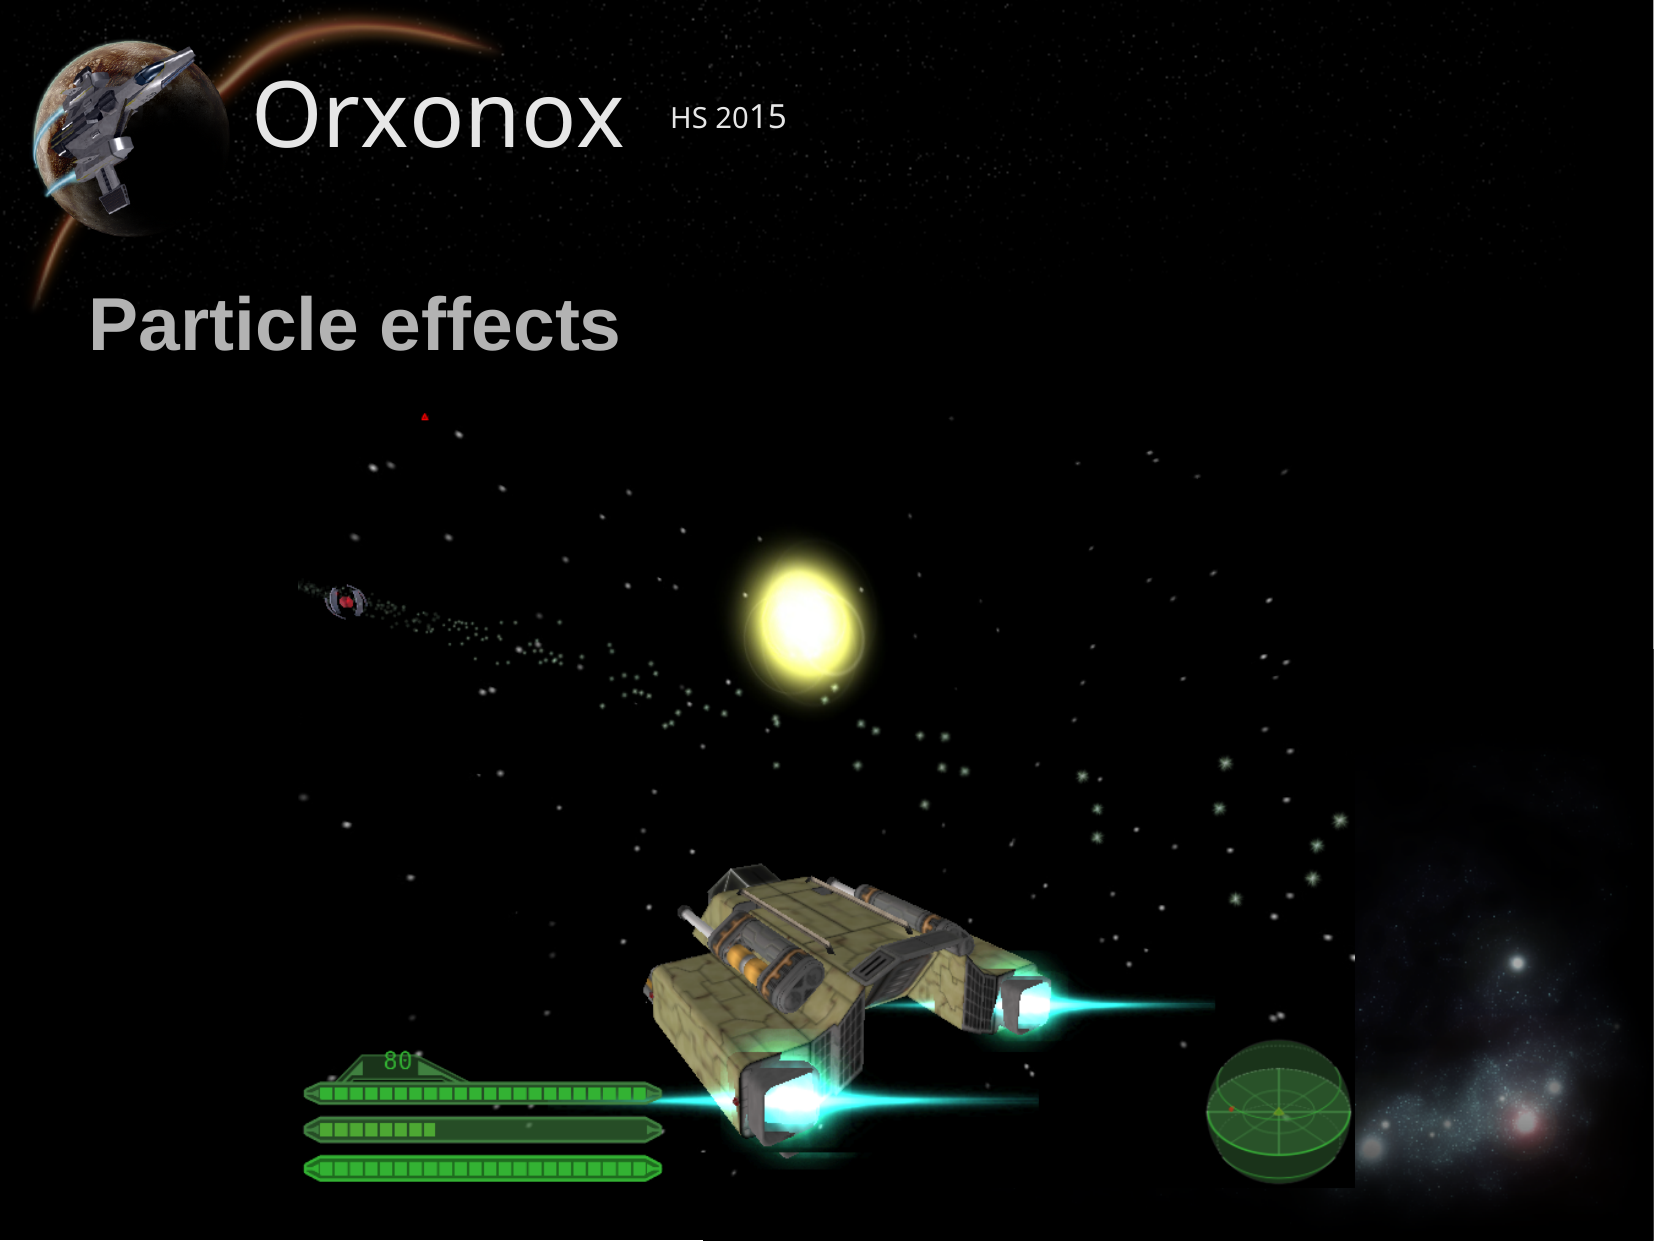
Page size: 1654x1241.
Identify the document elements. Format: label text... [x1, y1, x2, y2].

picture [0, 0, 1654, 1241]
title Particle effects [88, 273, 1577, 377]
